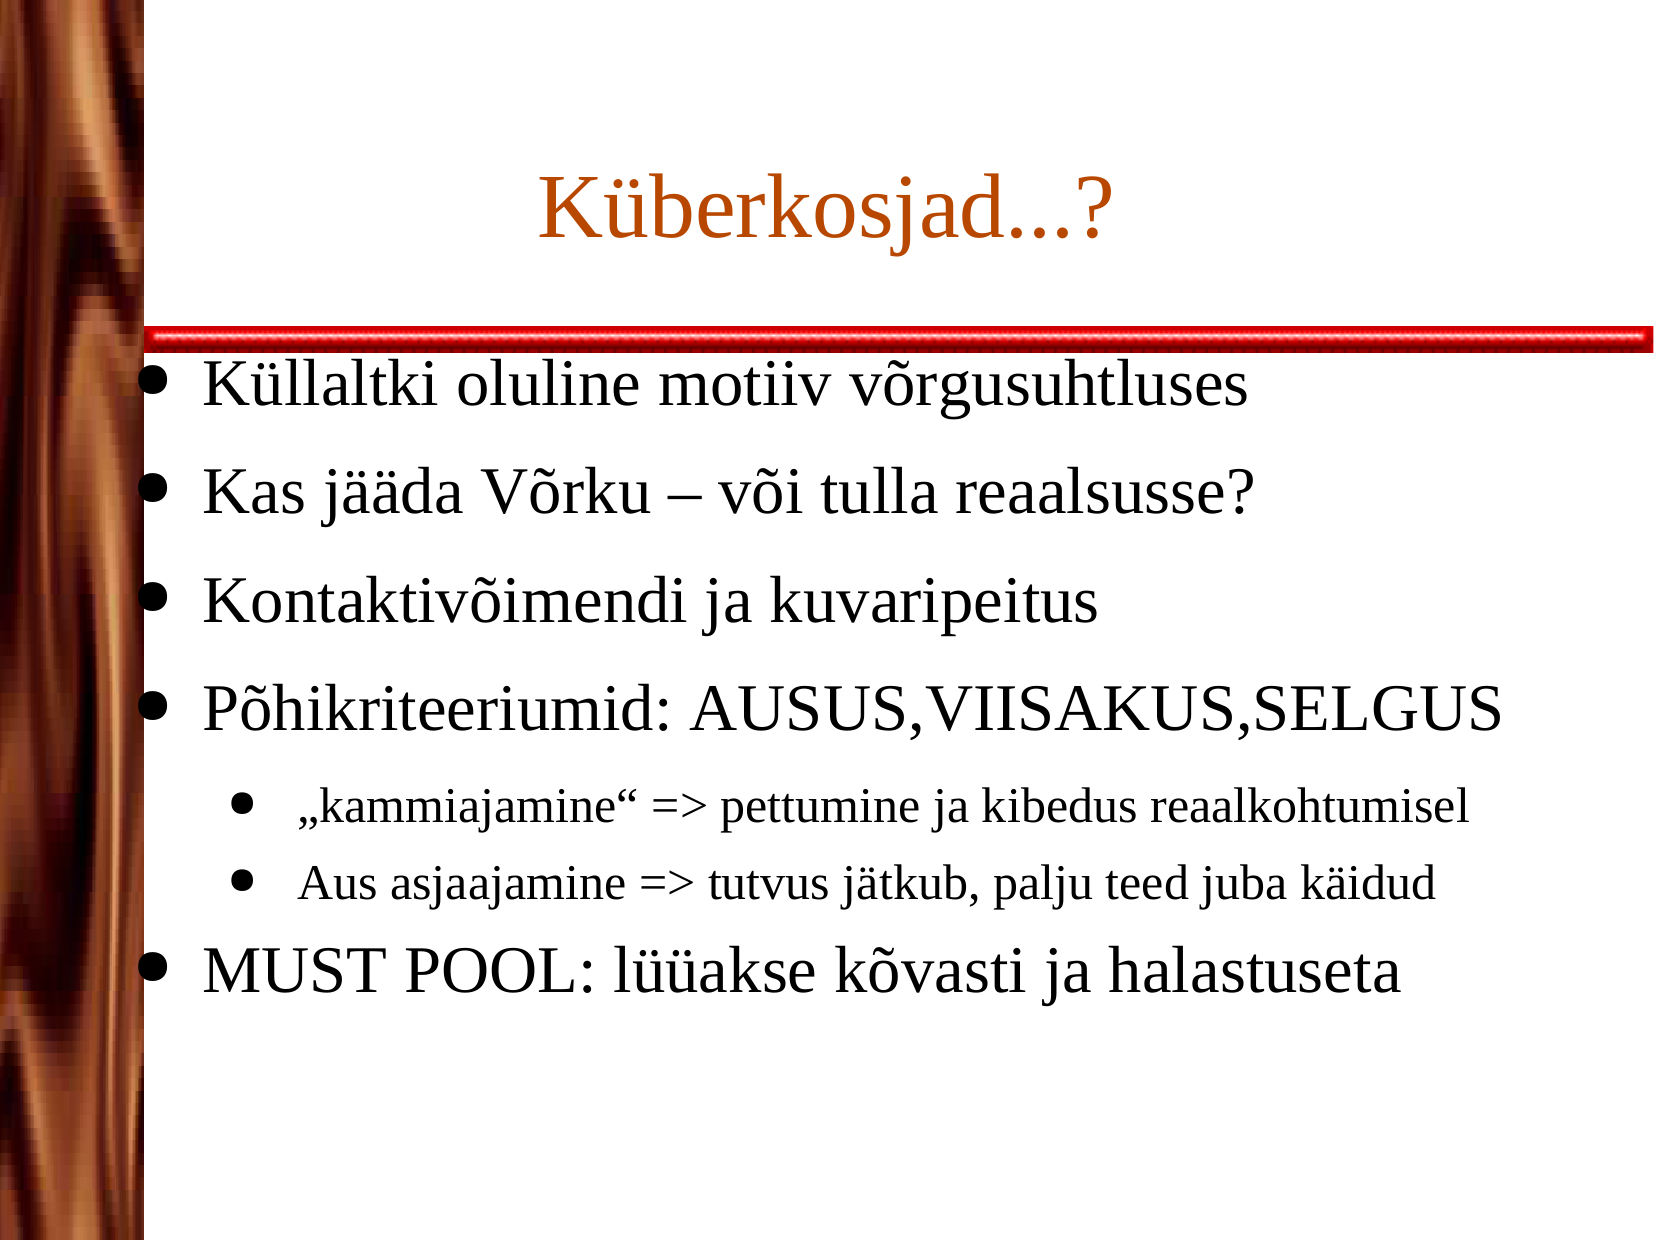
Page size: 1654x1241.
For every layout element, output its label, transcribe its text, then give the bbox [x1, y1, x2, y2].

list Küllaltki oluline motiiv võrgusuhtluses Kas jääda Võrku – või tulla reaalsusse? Kontaktivõimendi ja kuvaripeitus Põhikriteeriumid: AUSUS,VIISAKUS,SELGUS „kammiajamine“ => pettumine ja kibedus reaalkohtumisel Aus asjaajamine => tutvus jätkub, palju teed juba käidud MUST POOL: lüüakse kõvasti ja halastuseta [121, 344, 1533, 1126]
picture [0, 0, 1654, 1240]
title Küberkosjad...? [121, 100, 1533, 312]
